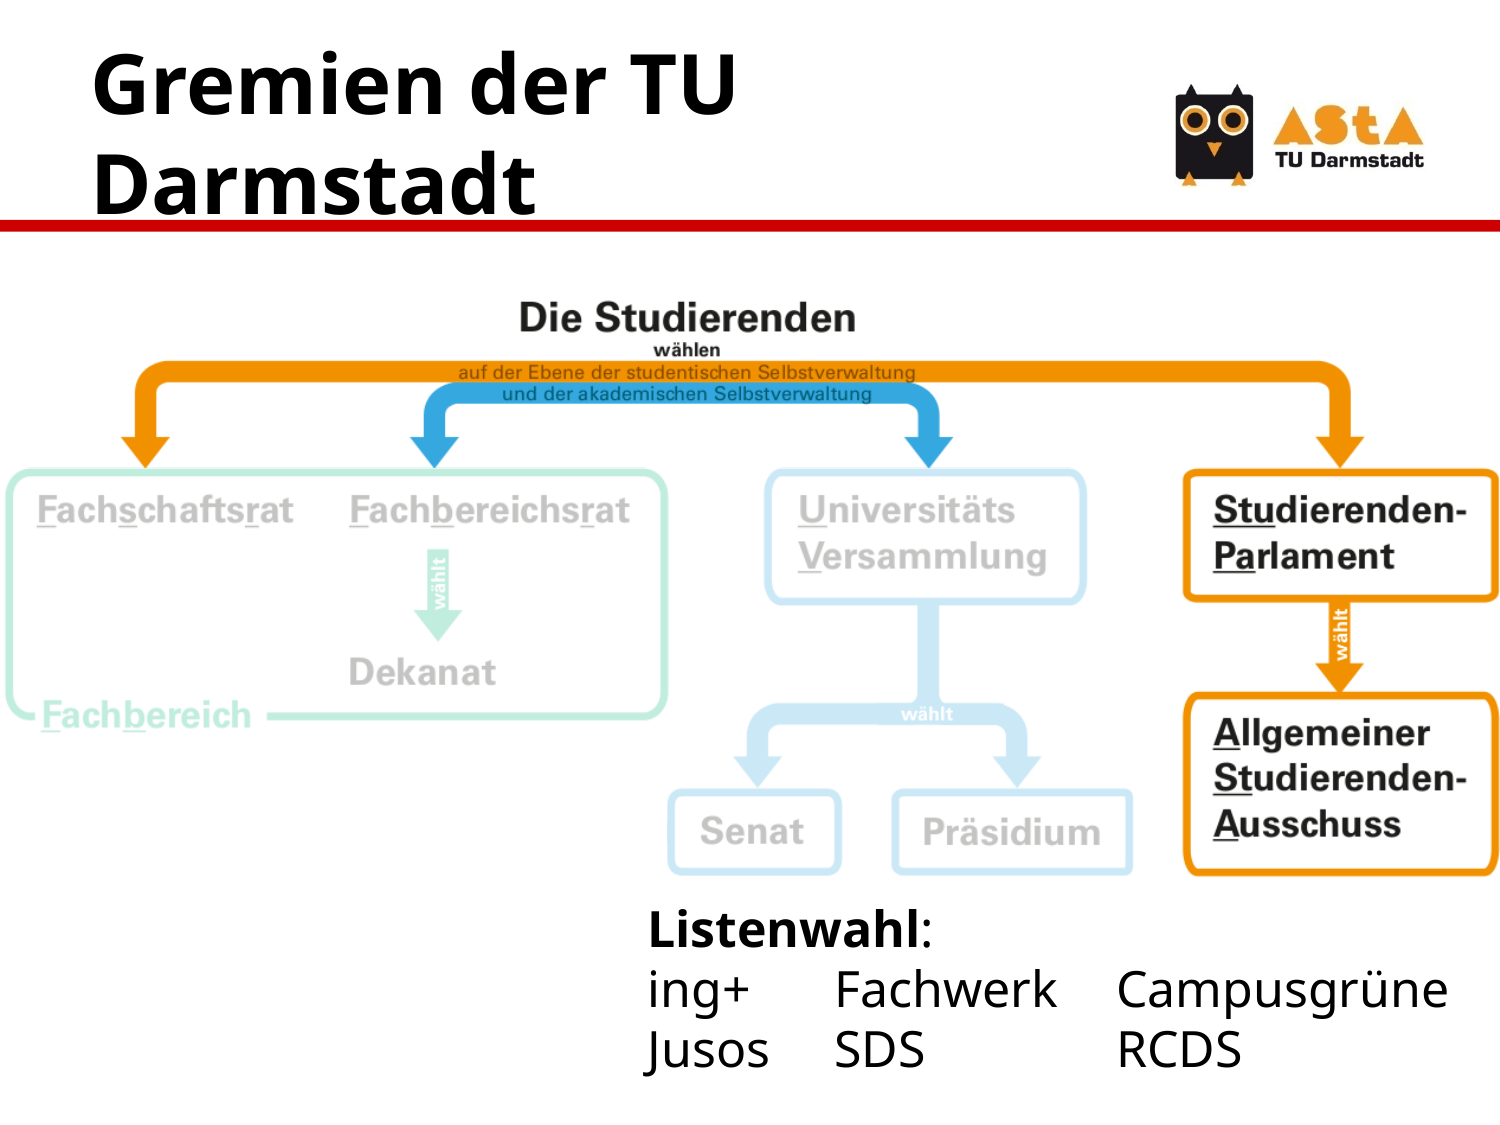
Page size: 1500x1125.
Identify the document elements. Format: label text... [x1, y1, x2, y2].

title Gremien der TU Darmstadt [75, 66, 1152, 197]
text_box [0, 468, 1164, 965]
picture [0, 290, 1500, 890]
text_box Listenwahl: ing+ Fachwerk Campusgrüne Jusos SDS RCDS [632, 890, 1500, 1086]
picture [1163, 78, 1434, 190]
